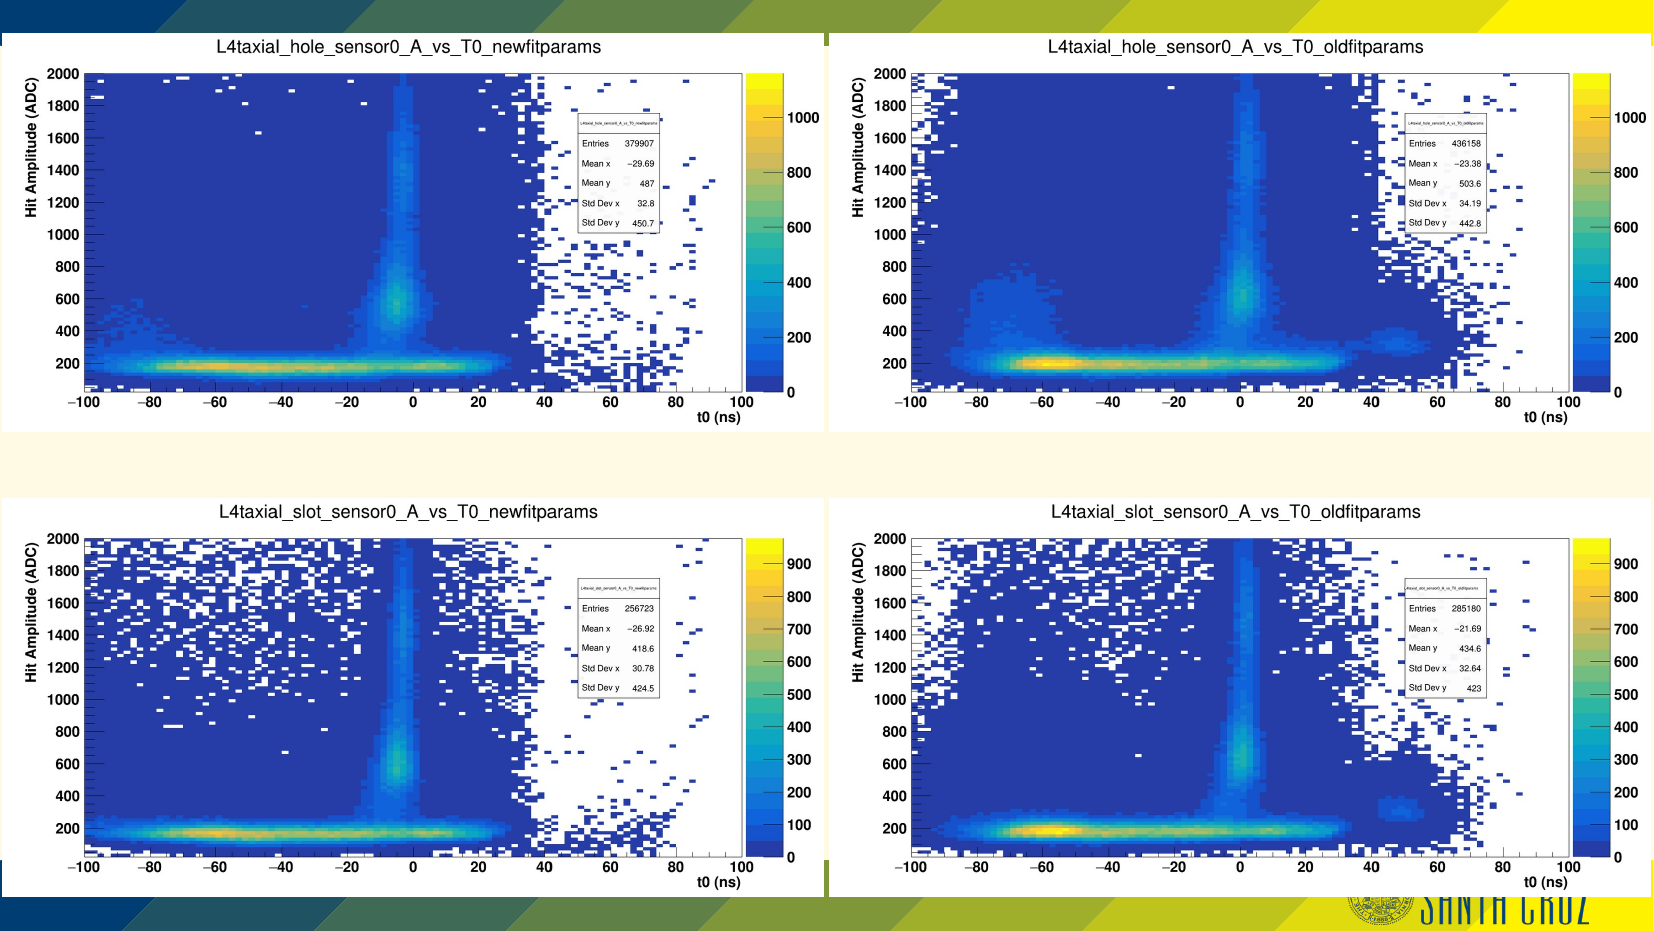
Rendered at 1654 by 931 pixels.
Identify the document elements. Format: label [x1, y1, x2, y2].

picture [829, 498, 1651, 925]
picture [2, 498, 824, 897]
picture [829, 33, 1651, 432]
picture [2, 33, 824, 432]
